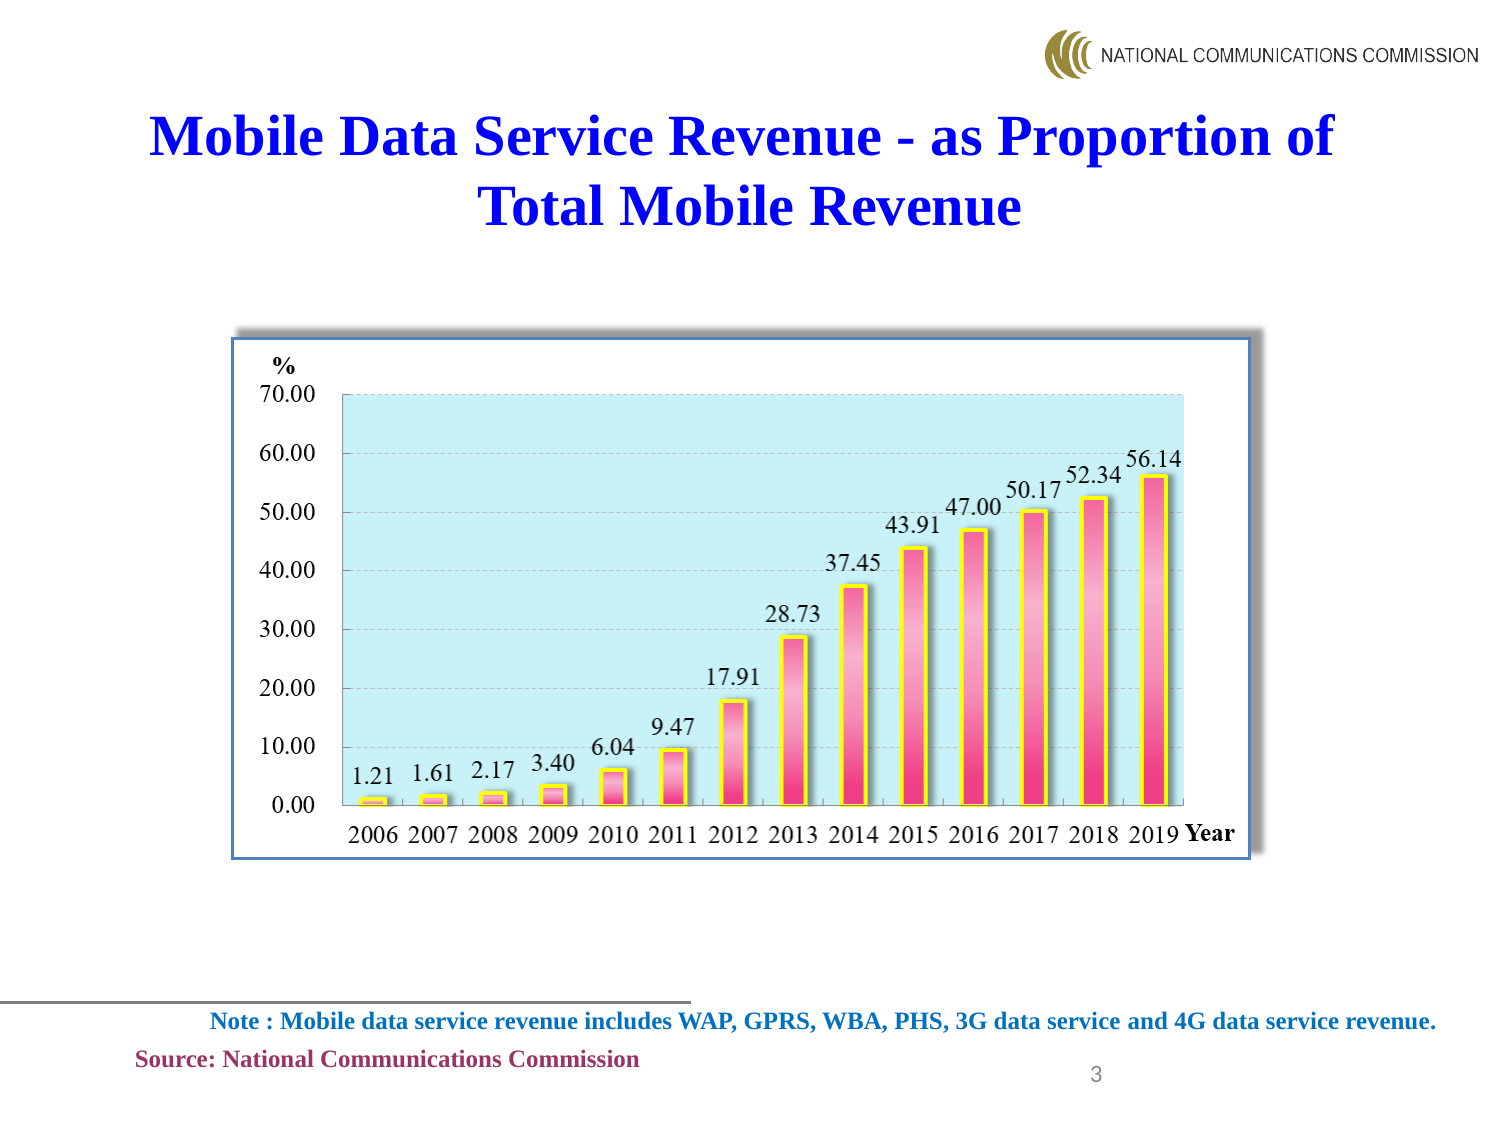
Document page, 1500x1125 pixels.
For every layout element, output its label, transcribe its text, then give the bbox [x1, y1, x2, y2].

text_box [1074, 1042, 1426, 1103]
text_box Note : Mobile data service revenue includes WAP, GPRS, WBA, PHS, 3G data service and 4G data service revenue. [0, 998, 1500, 1043]
text_box Source: National Communications Commission [0, 1035, 703, 1081]
picture [228, 320, 1272, 862]
picture [1045, 30, 1479, 79]
text_box Mobile Data Service Revenue - as Proportion of Total Mobile Revenue [0, 90, 1500, 216]
